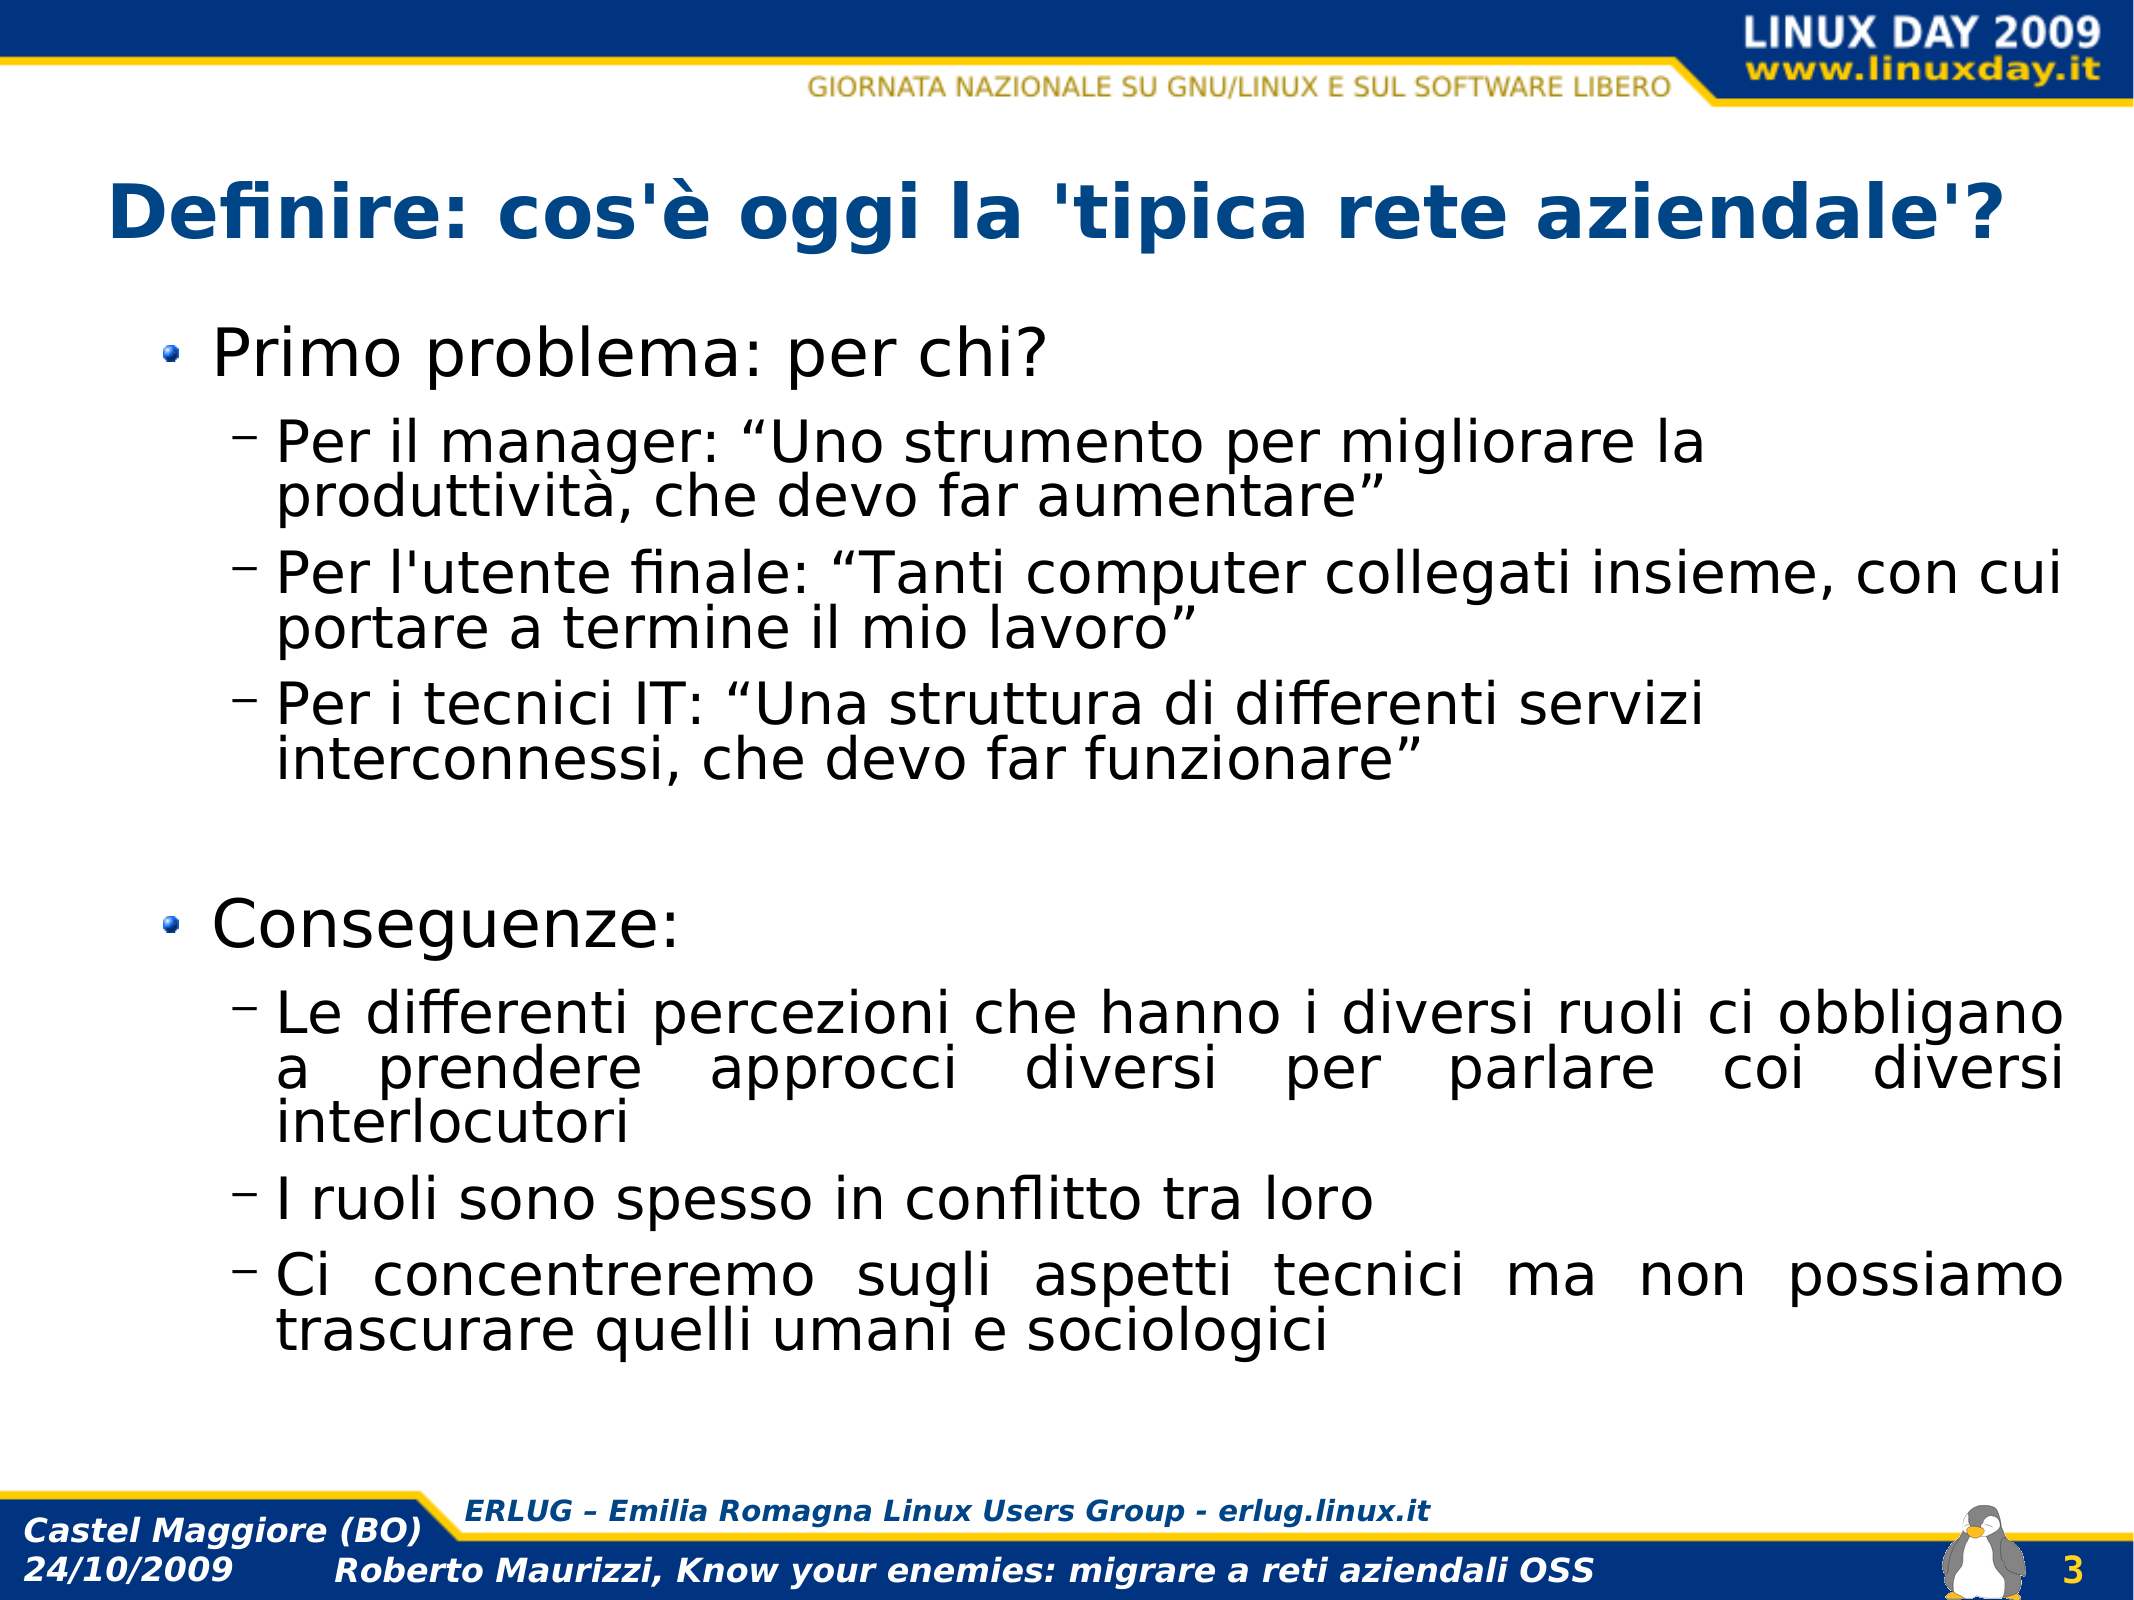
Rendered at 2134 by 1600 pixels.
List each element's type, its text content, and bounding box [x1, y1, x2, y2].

list Primo problema: per chi? Per il manager: “Uno strumento per migliorare la produttività, che devo far aumentare” Per l'utente finale: “Tanti computer collegati insieme, con cui portare a termine il mio lavoro” Per i tecnici IT: “Una struttura di differenti servizi interconnessi, che devo far funzionare” [146, 314, 2067, 885]
list Conseguenze: Le differenti percezioni che hanno i diversi ruoli ci obbligano a prendere approcci diversi per parlare coi diversi interlocutori I ruoli sono spesso in conflitto tra loro Ci concentreremo sugli aspetti tecnici ma non possiamo trascurare quelli umani e sociologici [146, 885, 2067, 1462]
title Definire: cos'è oggi la 'tipica rete aziendale'? [106, 159, 2080, 267]
picture [0, 0, 2134, 1600]
